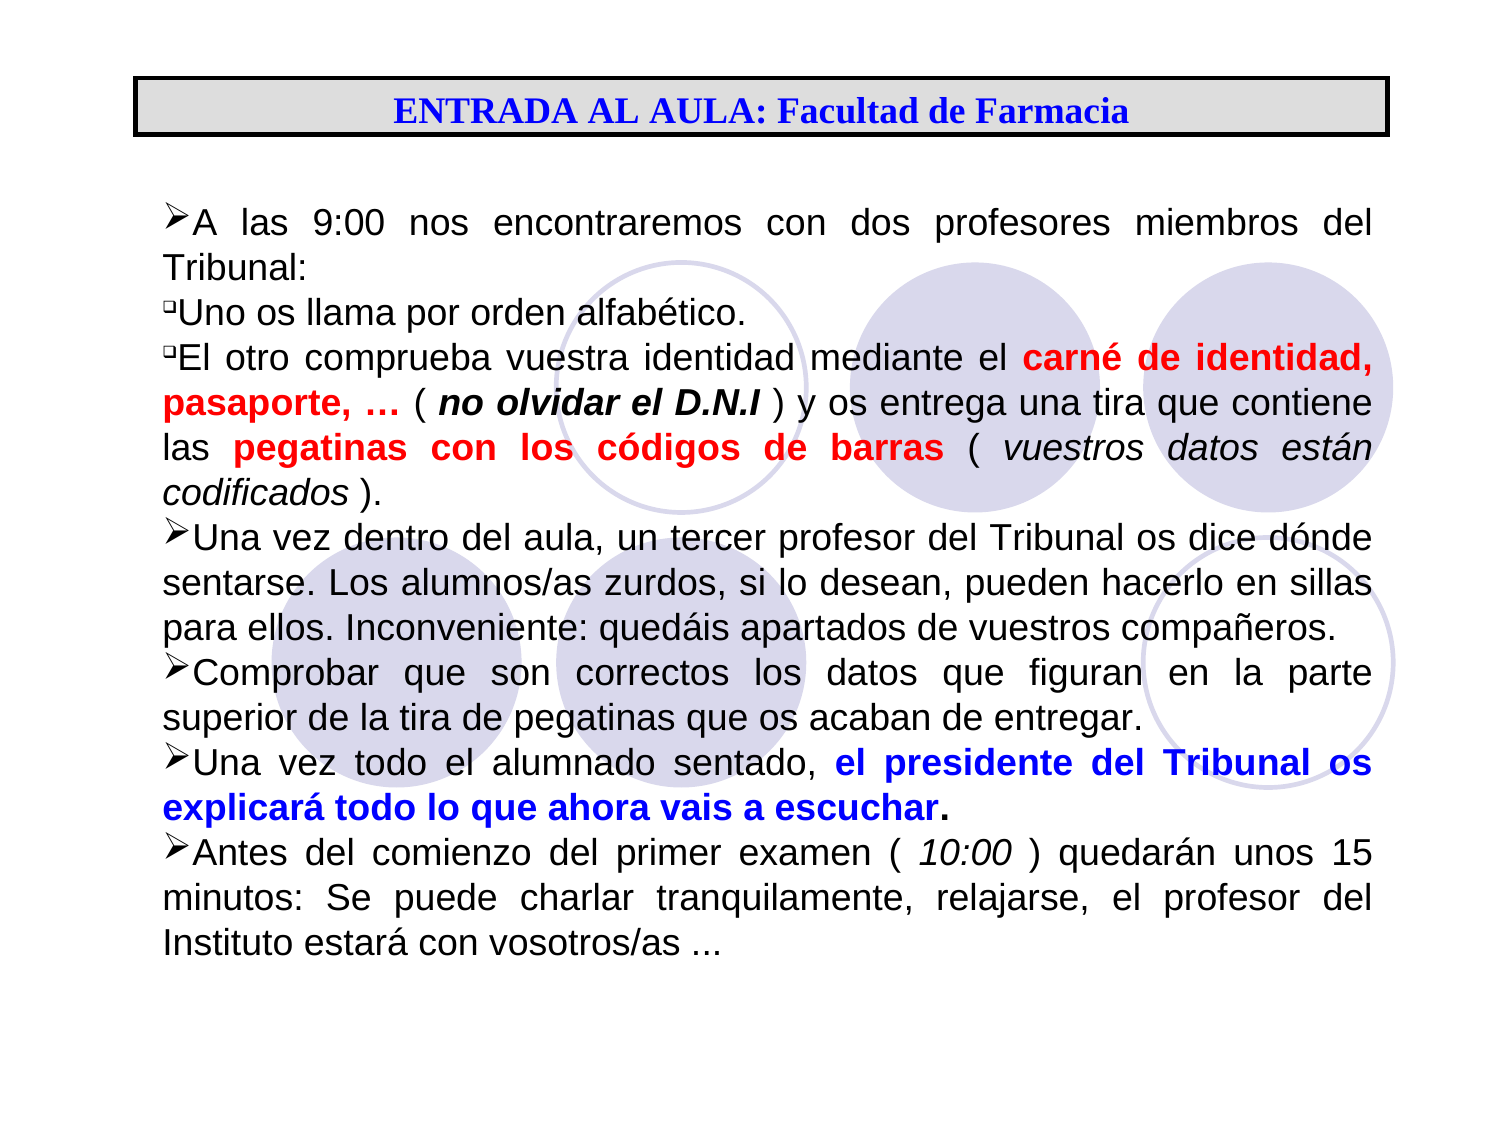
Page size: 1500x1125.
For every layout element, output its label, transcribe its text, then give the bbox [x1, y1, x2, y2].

text_box A las 9:00 nos encontraremos con dos profesores miembros del Tribunal: Uno os llama por orden alfabético. El otro comprueba vuestra identidad mediante el carné de identidad, pasaporte, … ( no olvidar el D.N.I ) y os entrega una tira que contiene las pegatinas con los códigos de barras ( vuestros datos están codificados ). Una vez dentro del aula, un tercer profesor del Tribunal os dice dónde sentarse. Los alumnos/as zurdos, si lo desean, pueden hacerlo en sillas para ellos. Inconveniente: quedáis apartados de vuestros compañeros. Comprobar que son correctos los datos que figuran en la parte superior de la tira de pegatinas que os acaban de entregar. Una vez todo el alumnado sentado, el presidente del Tribunal os explicará todo lo que ahora vais a escuchar. Antes del comienzo del primer examen ( 10:00 ) quedarán unos 15 minutos: Se puede charlar tranquilamente, relajarse, el profesor del Instituto estará con vosotros/as ... [147, 190, 1388, 971]
text_box ENTRADA AL AULA: Facultad de Farmacia [135, 78, 1388, 135]
